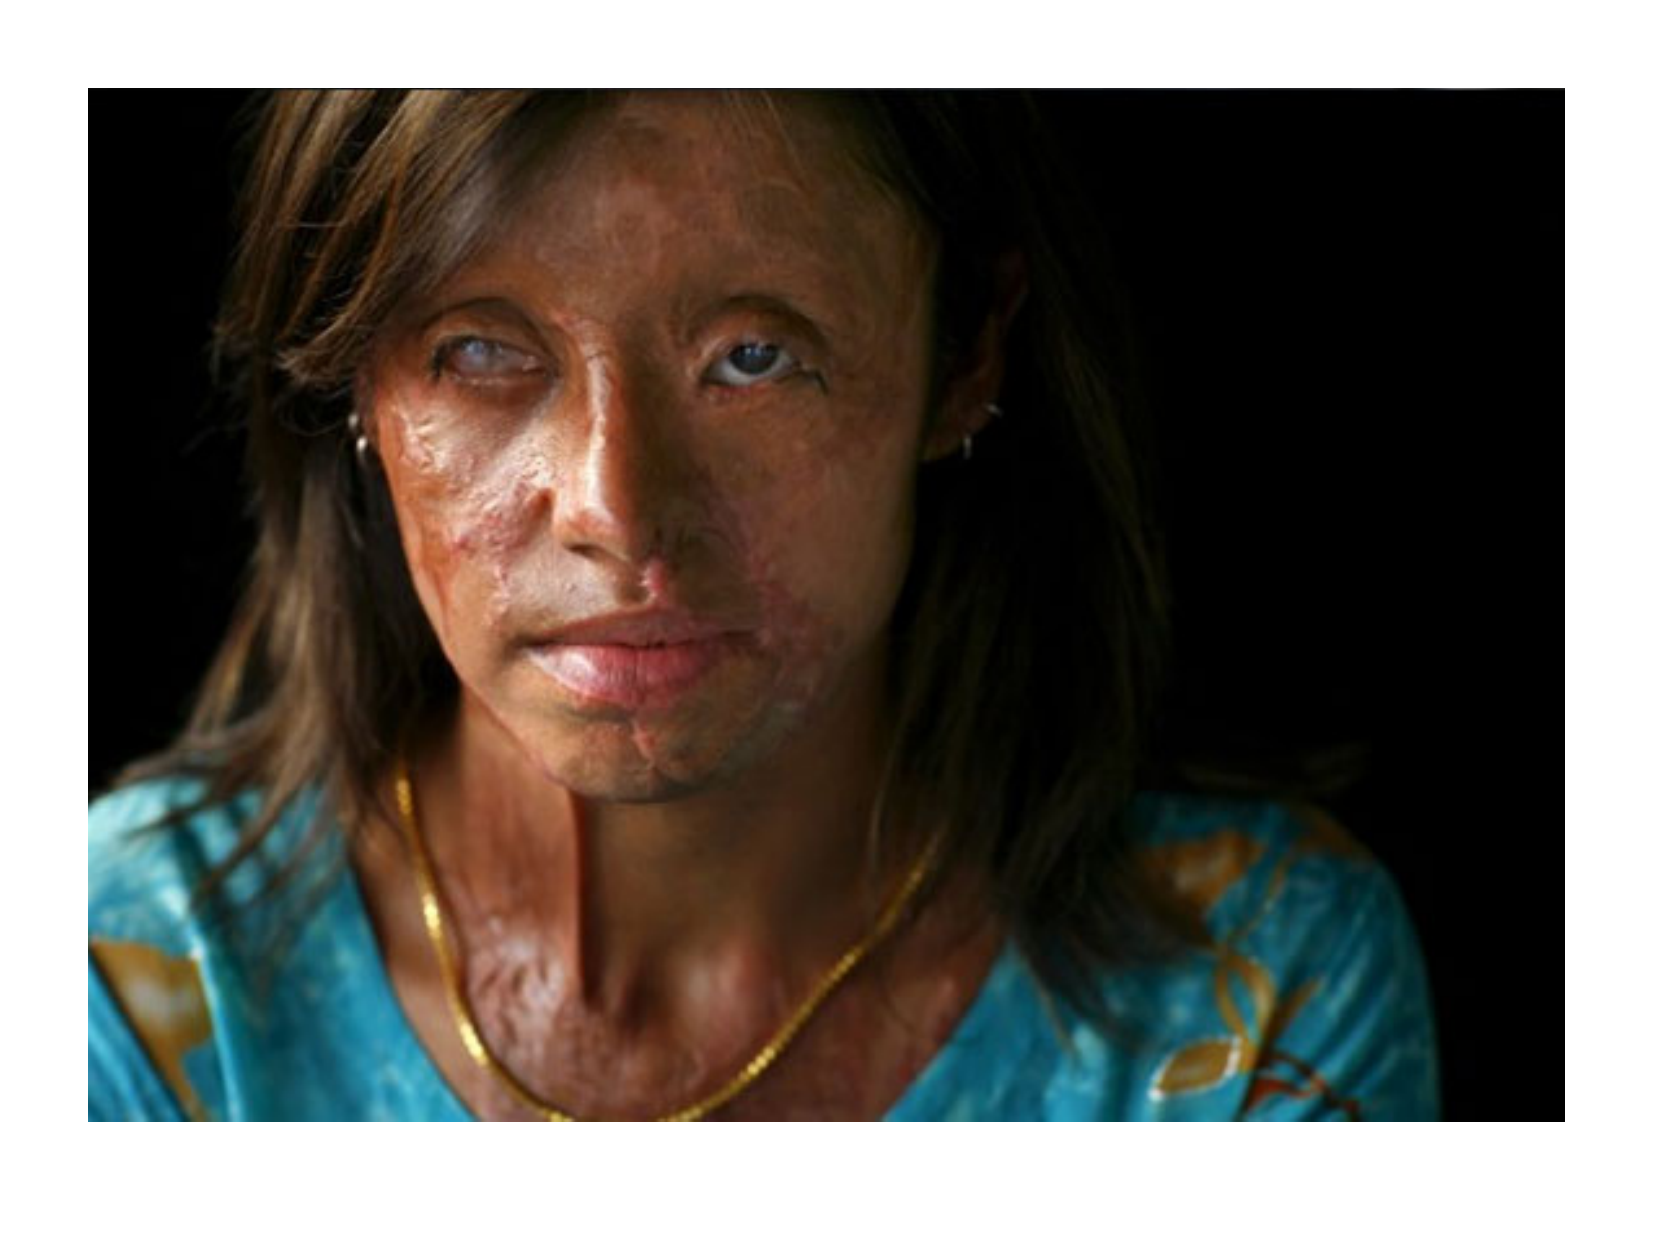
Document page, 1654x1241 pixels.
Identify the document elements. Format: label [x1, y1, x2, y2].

picture [88, 88, 1565, 1123]
